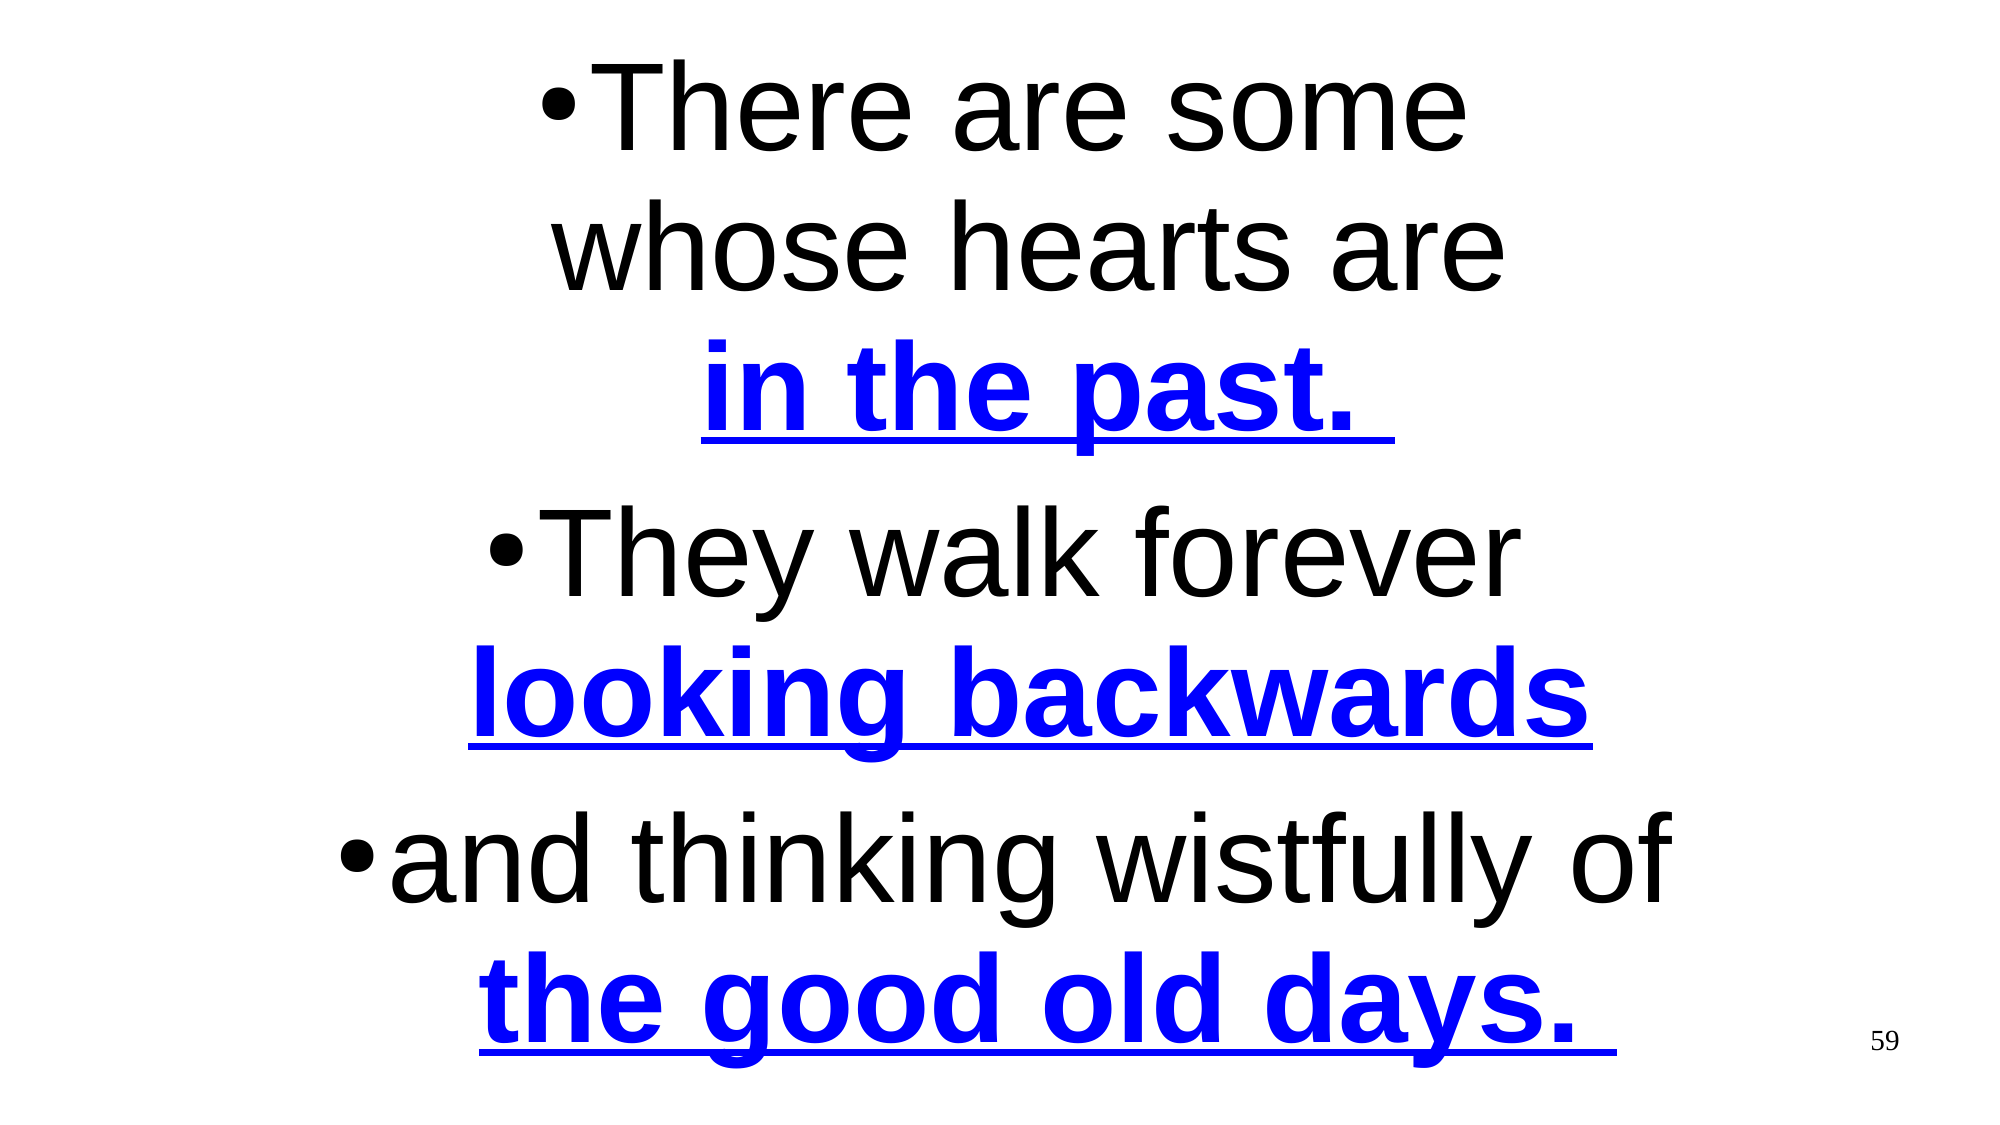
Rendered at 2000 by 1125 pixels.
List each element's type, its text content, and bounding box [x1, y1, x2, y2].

list There are some whose hearts are in the past. They walk forever looking backwards and thinking wistfully of the good old days. [37, 37, 1988, 1088]
